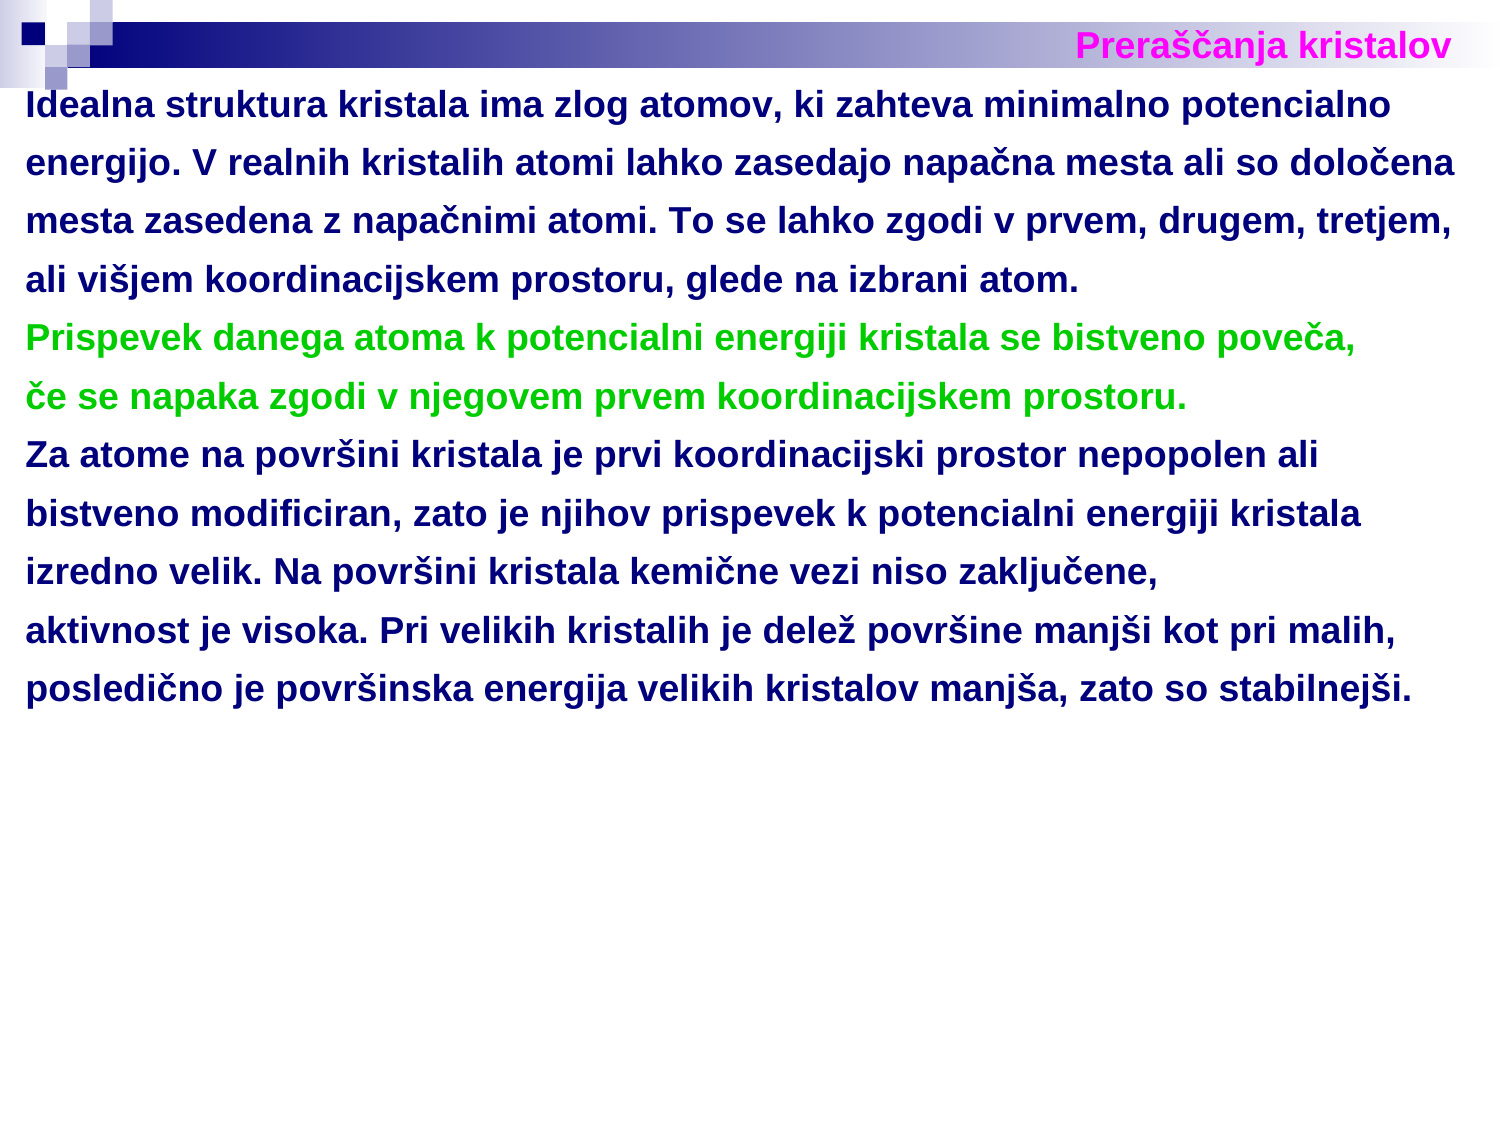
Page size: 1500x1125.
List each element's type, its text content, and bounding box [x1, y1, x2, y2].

text_box Preraščanja kristalov Idealna struktura kristala ima zlog atomov, ki zahteva minimalno potencialno energijo. V realnih kristalih atomi lahko zasedajo napačna mesta ali so določena mesta zasedena z napačnimi atomi. To se lahko zgodi v prvem, drugem, tretjem, ali višjem koordinacijskem prostoru, glede na izbrani atom. Prispevek danega atoma k potencialni energiji kristala se bistveno poveča, če se napaka zgodi v njegovem prvem koordinacijskem prostoru. Za atome na površini kristala je prvi koordinacijski prostor nepopolen ali bistveno modificiran, zato je njihov prispevek k potencialni energiji kristala izredno velik. Na površini kristala kemične vezi niso zaključene, aktivnost je visoka. Pri velikih kristalih je delež površine manjši kot pri malih, posledično je površinska energija velikih kristalov manjša, zato so stabilnejši. [10, 0, 1481, 776]
